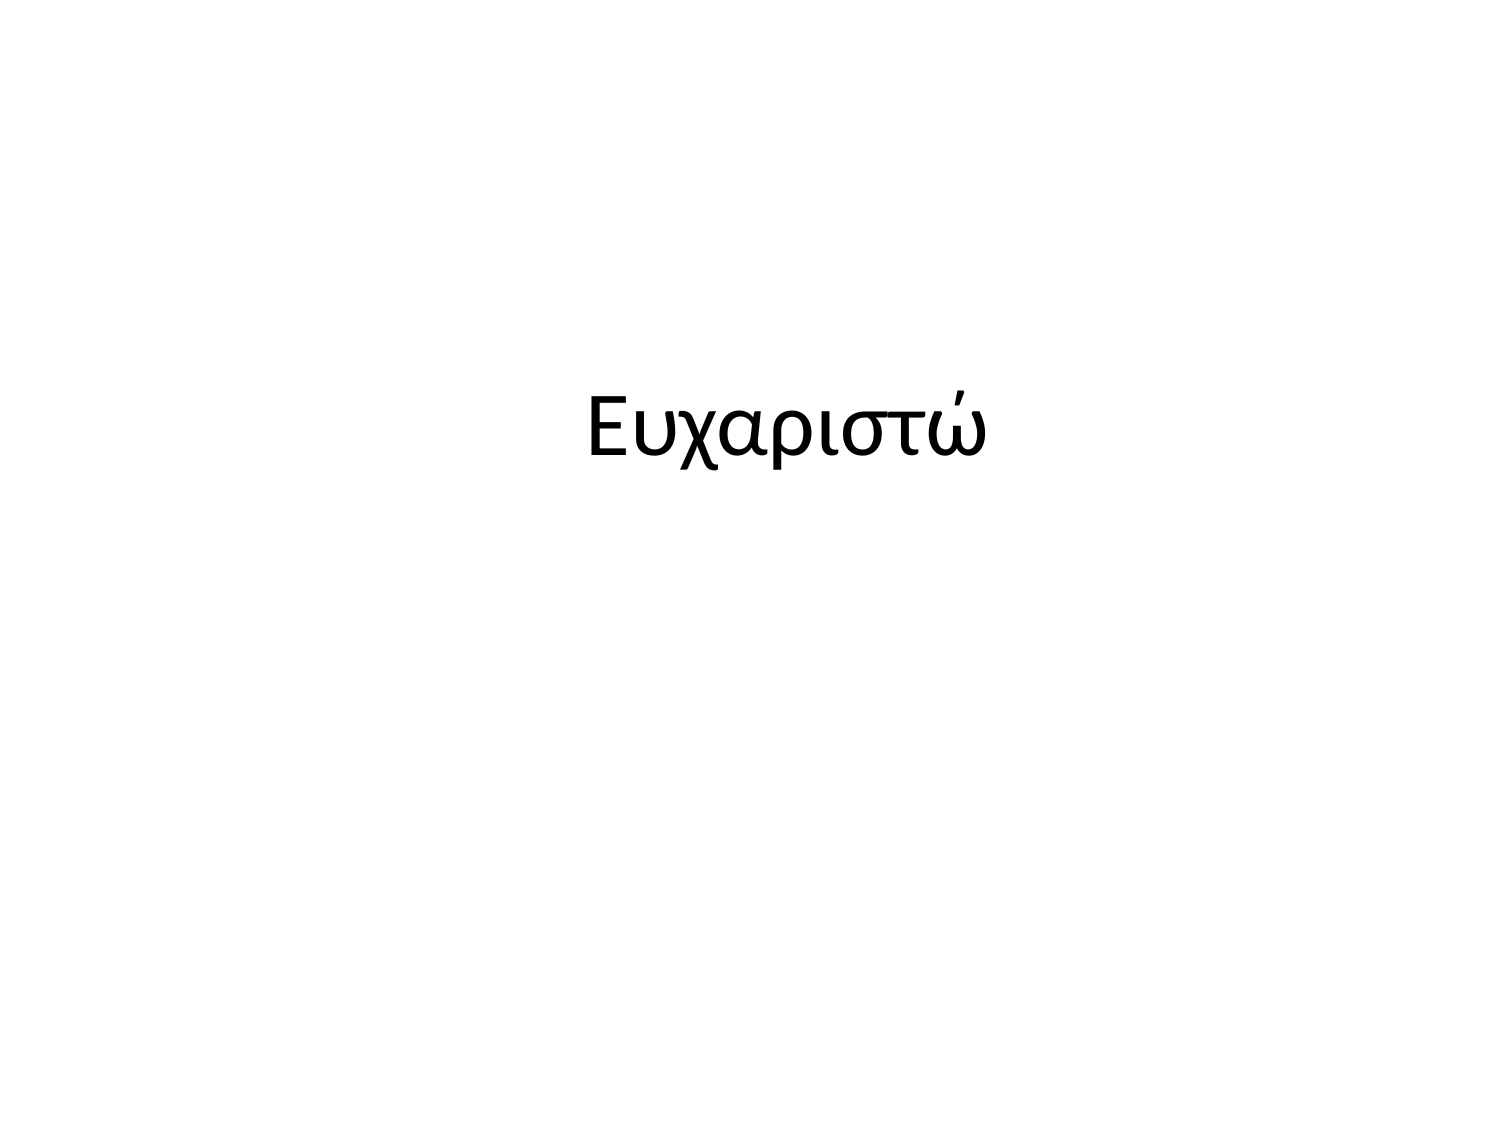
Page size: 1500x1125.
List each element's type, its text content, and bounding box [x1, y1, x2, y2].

title Ευχαριστώ [112, 324, 1463, 513]
